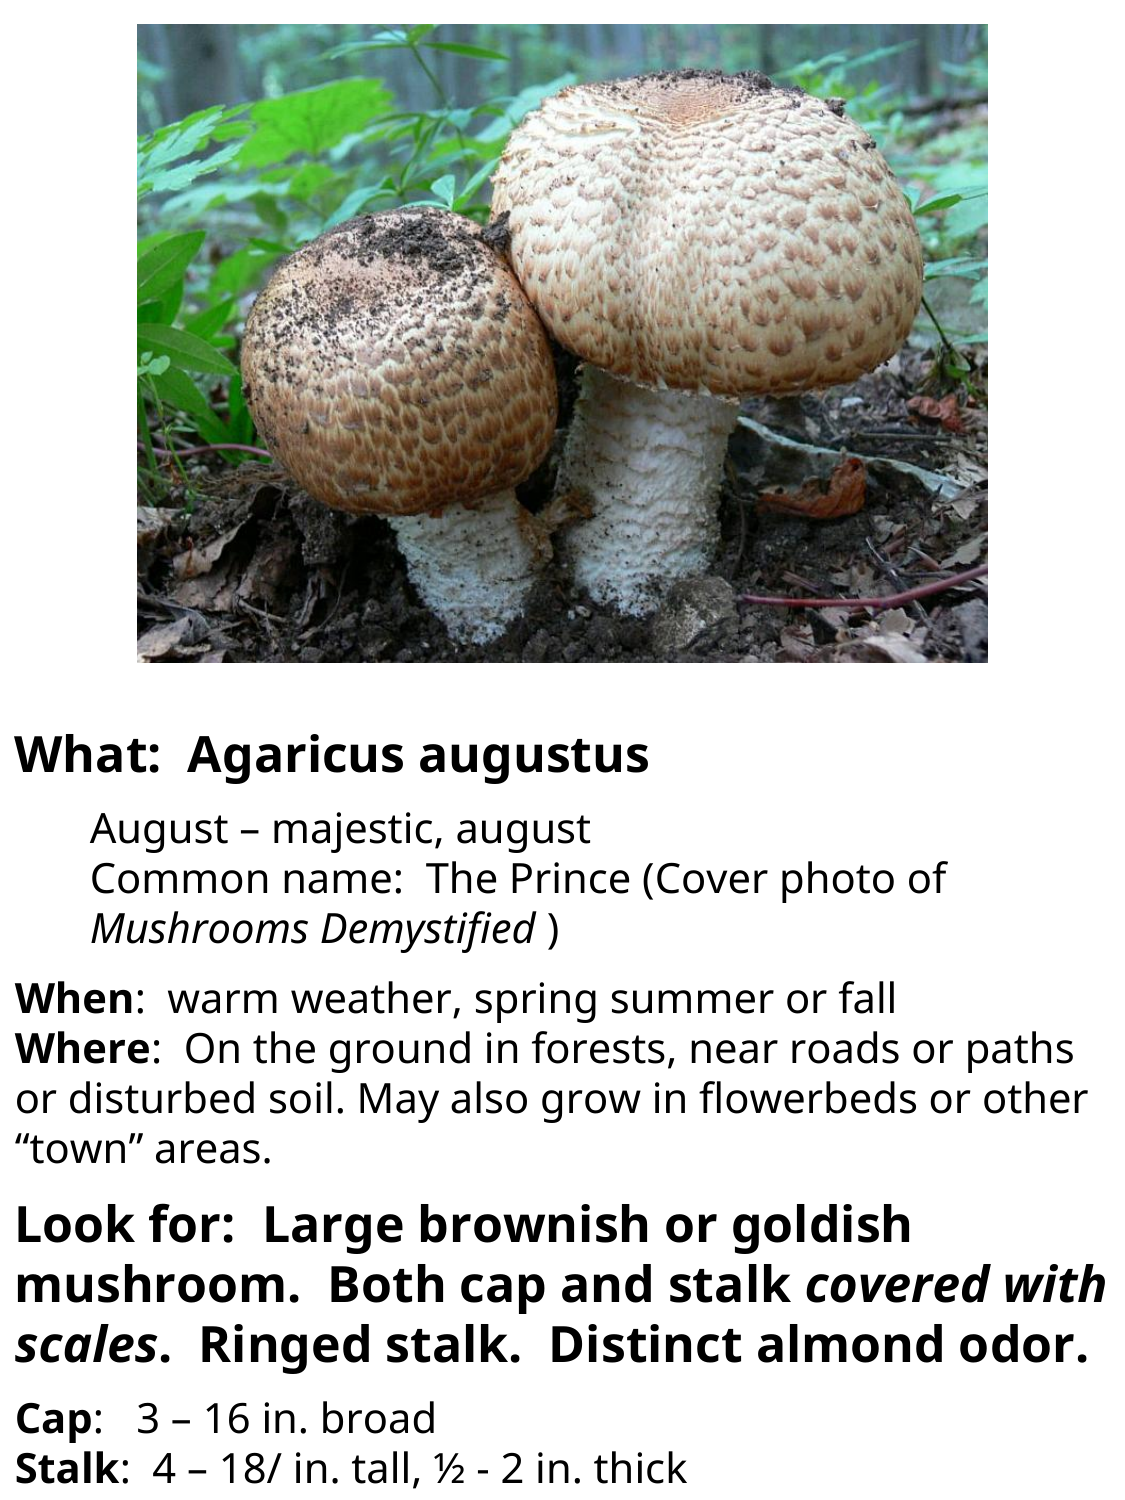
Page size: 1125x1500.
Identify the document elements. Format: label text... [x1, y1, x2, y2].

text_box What: Agaricus augustus August – majestic, august Common name: The Prince (Cover photo of Mushrooms Demystified ) When: warm weather, spring summer or fall Where: On the ground in forests, near roads or paths or disturbed soil. May also grow in flowerbeds or other “town” areas. Look for: Large brownish or goldish mushroom. Both cap and stalk covered with scales. Ringed stalk. Distinct almond odor. Cap: 3 – 16 in. broad Stalk: 4 – 18/ in. tall, ½ - 2 in. thick [0, 714, 1125, 1500]
picture [137, 24, 988, 663]
